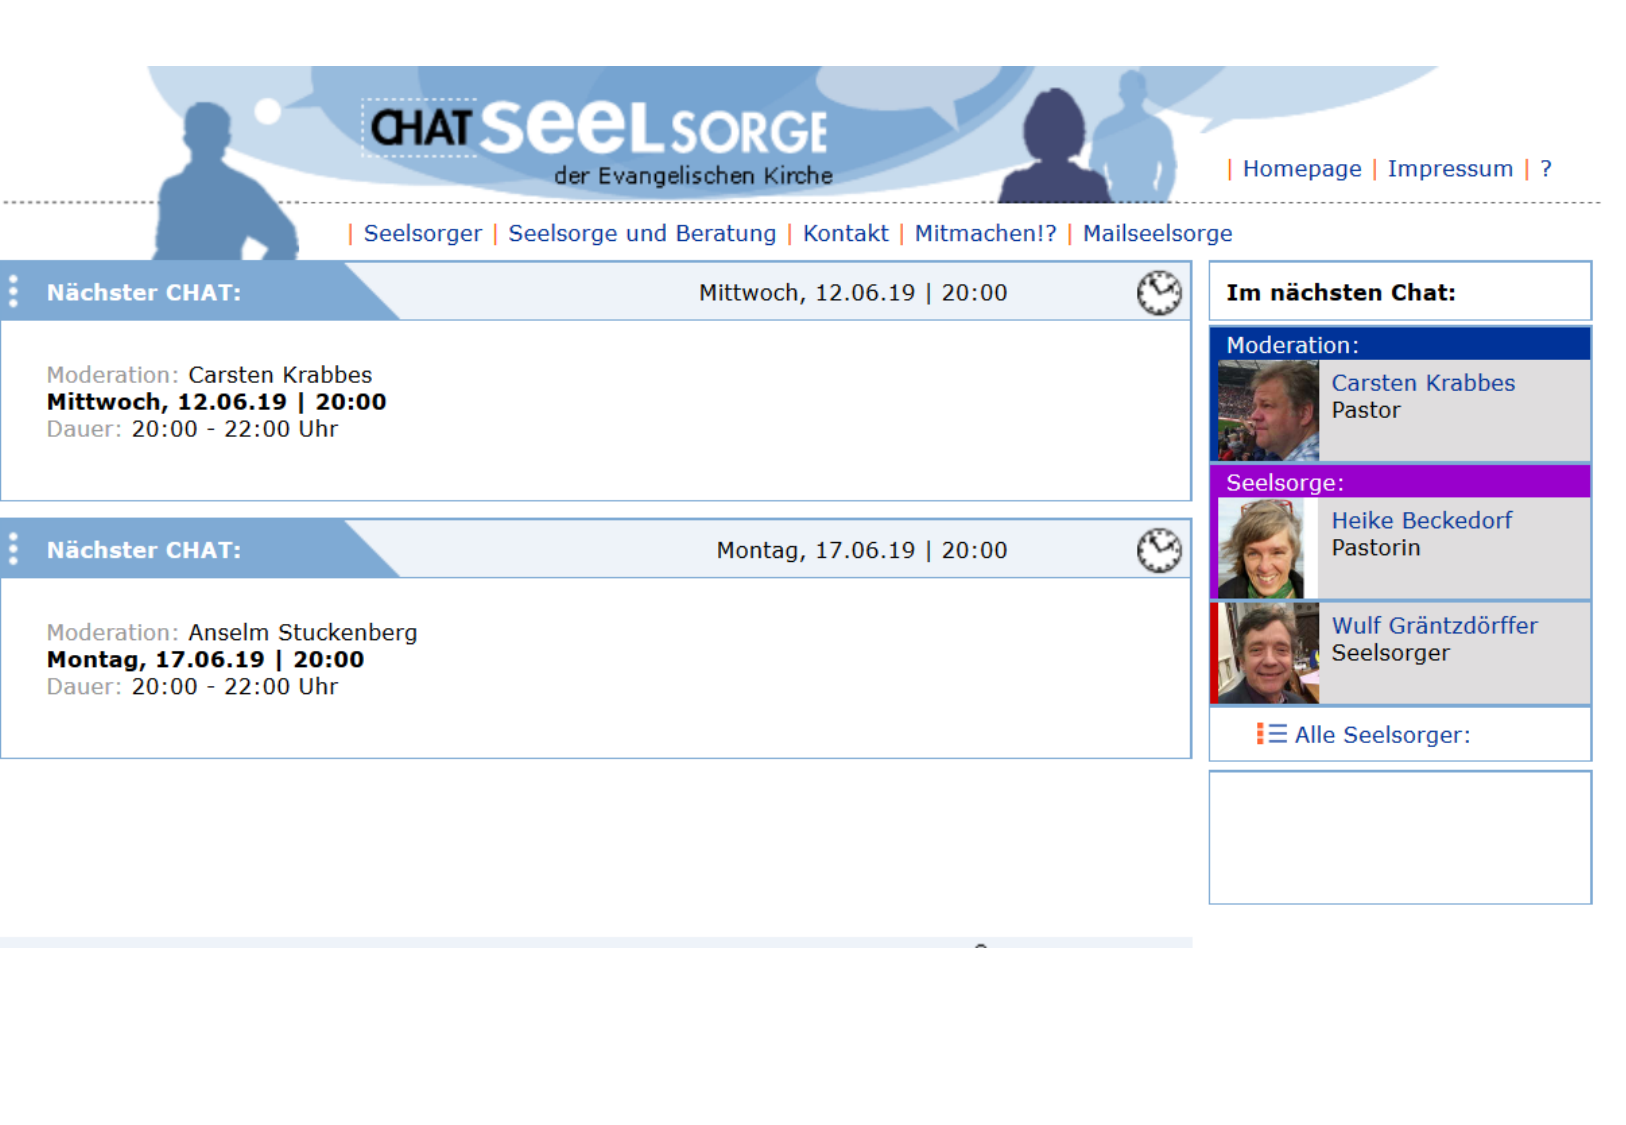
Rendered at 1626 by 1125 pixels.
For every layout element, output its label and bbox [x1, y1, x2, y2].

picture [0, 66, 1626, 948]
